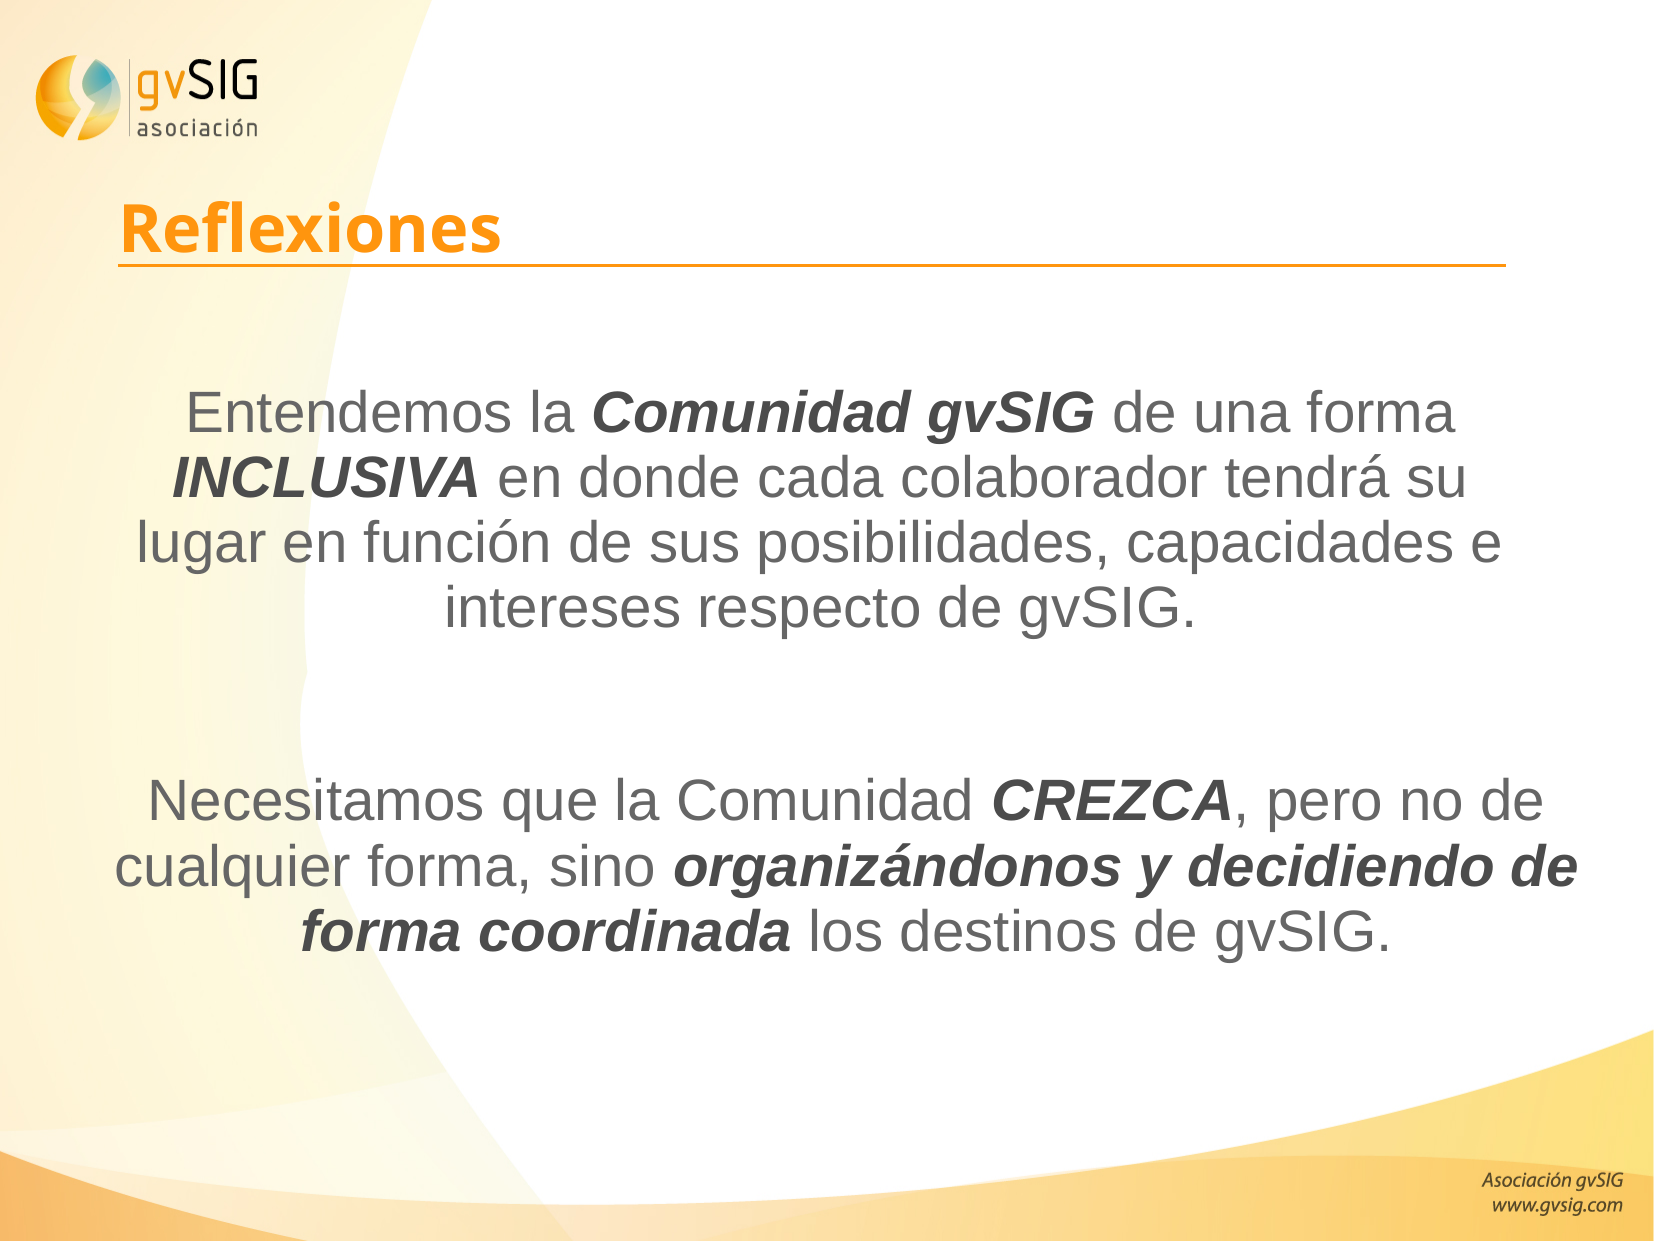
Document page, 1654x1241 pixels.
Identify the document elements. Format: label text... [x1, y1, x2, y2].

text_box Necesitamos que la Comunidad CREZCA, pero no de cualquier forma, sino organizándonos y decidiendo de forma coordinada los destinos de gvSIG. [59, 760, 1635, 975]
title Reflexiones [118, 177, 1607, 276]
text_box Entendemos la Comunidad gvSIG de una forma INCLUSIVA en donde cada colaborador tendrá su lugar en función de sus posibilidades, capacidades e intereses respecto de gvSIG. [88, 372, 1554, 650]
picture [0, 0, 1654, 1241]
